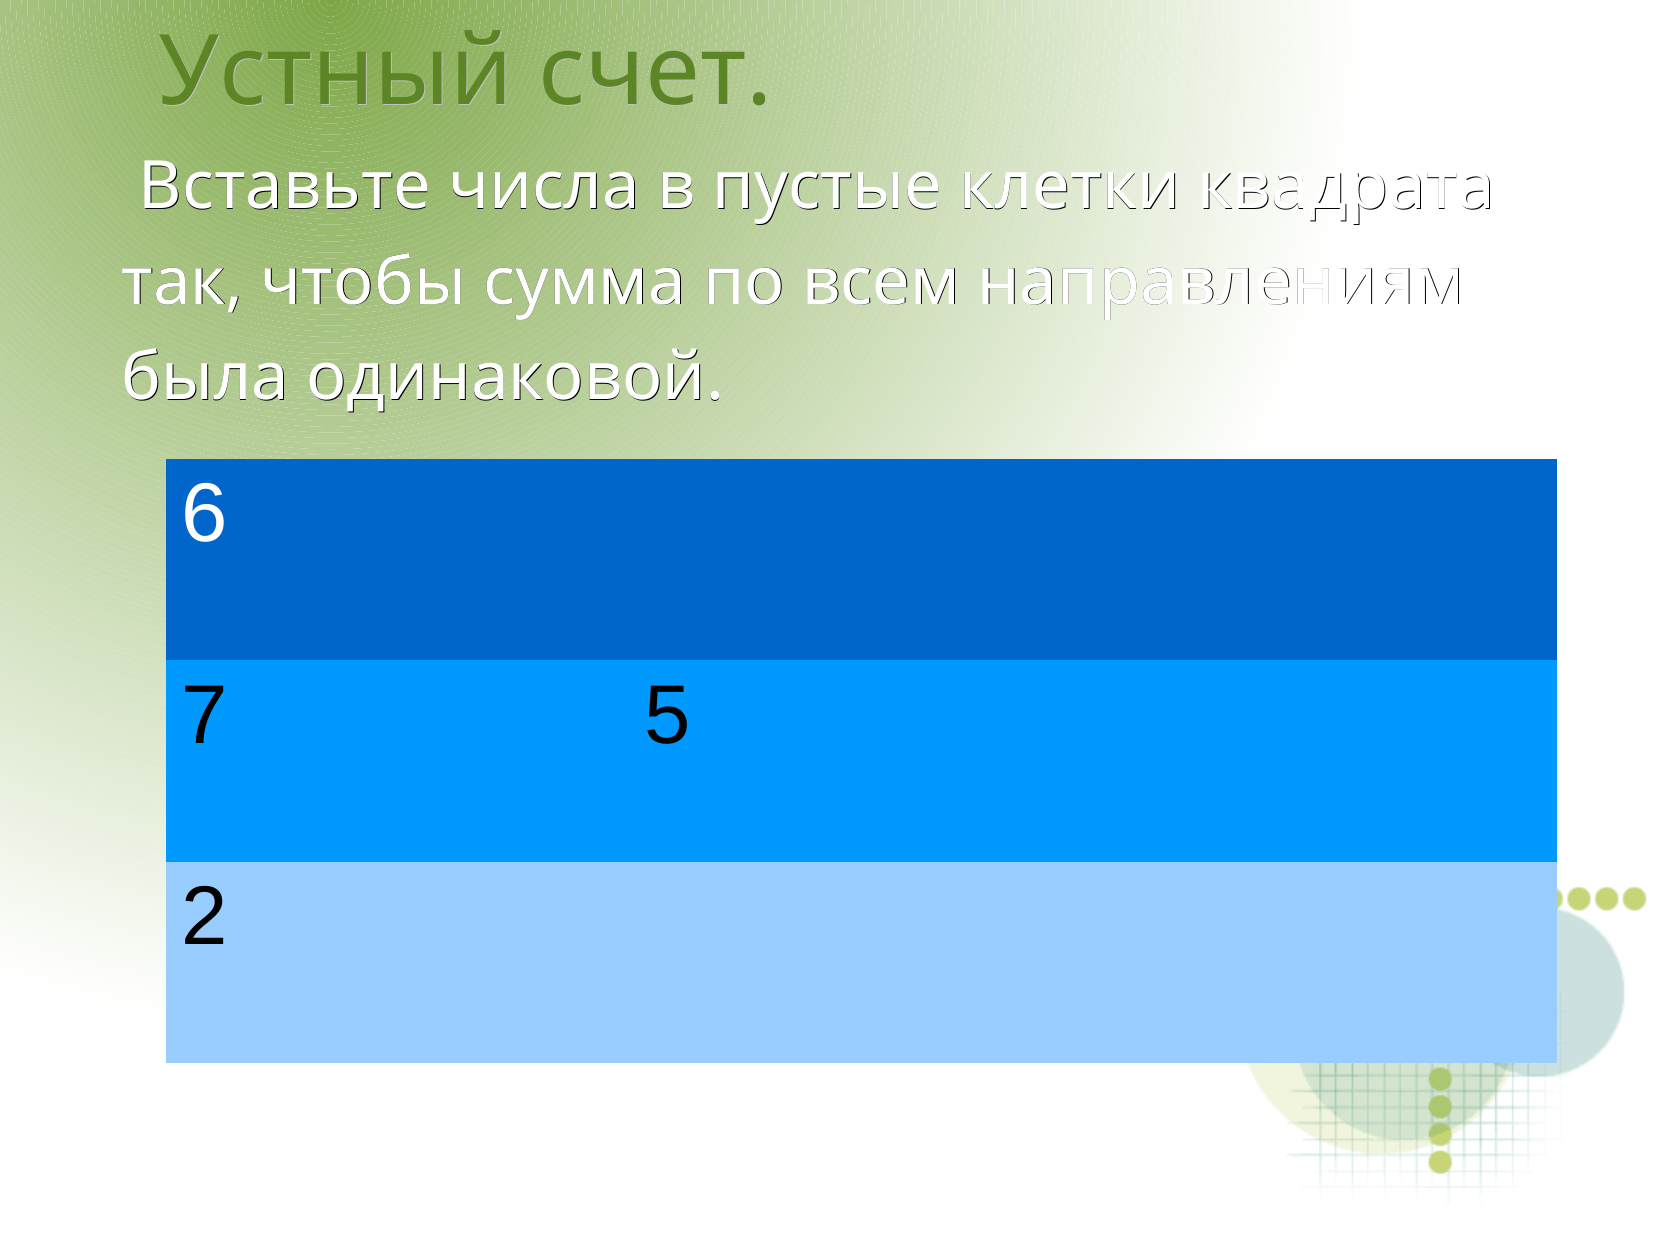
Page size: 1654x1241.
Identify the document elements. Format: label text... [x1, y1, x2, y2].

table_header [630, 459, 1093, 660]
table_cell 7 [166, 660, 630, 862]
table_cell [1093, 660, 1557, 862]
table_cell 2 [166, 862, 630, 1063]
table_header [1093, 459, 1557, 660]
title Устный счет. Вставьте числа в пустые клетки квадрата так, чтобы сумма по всем направлениям была одинаковой. [121, 20, 1534, 393]
table_cell 5 [630, 660, 1093, 862]
picture [1224, 792, 1654, 1211]
table_cell [630, 862, 1093, 1063]
table_header 6 [166, 459, 630, 660]
table_cell [1093, 862, 1557, 1063]
